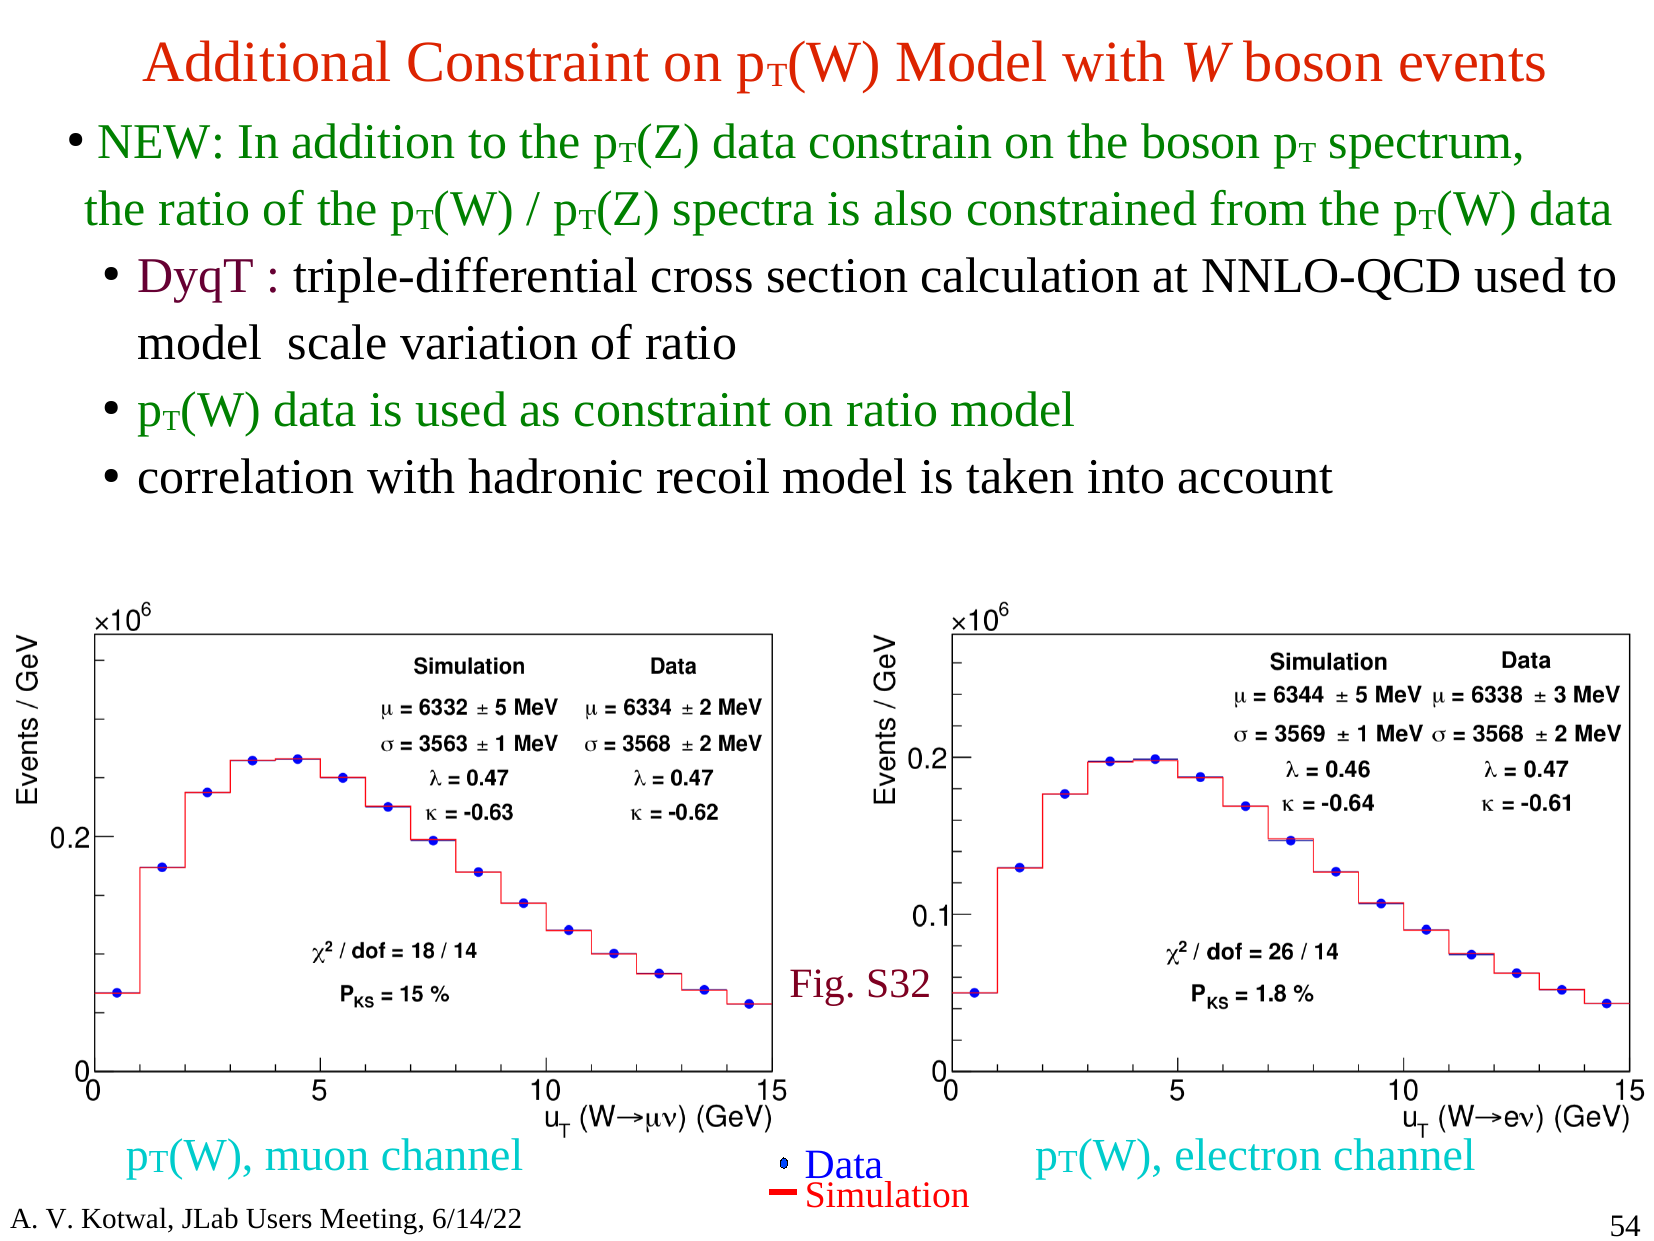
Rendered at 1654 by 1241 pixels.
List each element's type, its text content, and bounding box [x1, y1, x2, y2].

text_box [780, 1157, 788, 1169]
text_box Simulation [805, 1174, 983, 1230]
picture [2, 596, 1654, 1145]
text_box Data [804, 1140, 884, 1197]
title Additional Constraint on pT(W) Model with W boson events [103, 8, 1586, 115]
text_box NEW: In addition to the pT(Z) data constrain on the boson pT spectrum, the ratio of the pT(W) / pT(Z) spectra is also constrained from the pT(W) data DyqT : triple-differential cross section calculation at NNLO-QCD used to model scale variation of ratio pT(W) data is used as constraint on ratio model correlation with hadronic recoil model is taken into account [66, 113, 1630, 554]
text_box pT(W), electron channel [1023, 1129, 1558, 1215]
text_box pT(W), muon channel [114, 1129, 598, 1215]
text_box Fig. S32 [789, 960, 931, 1007]
